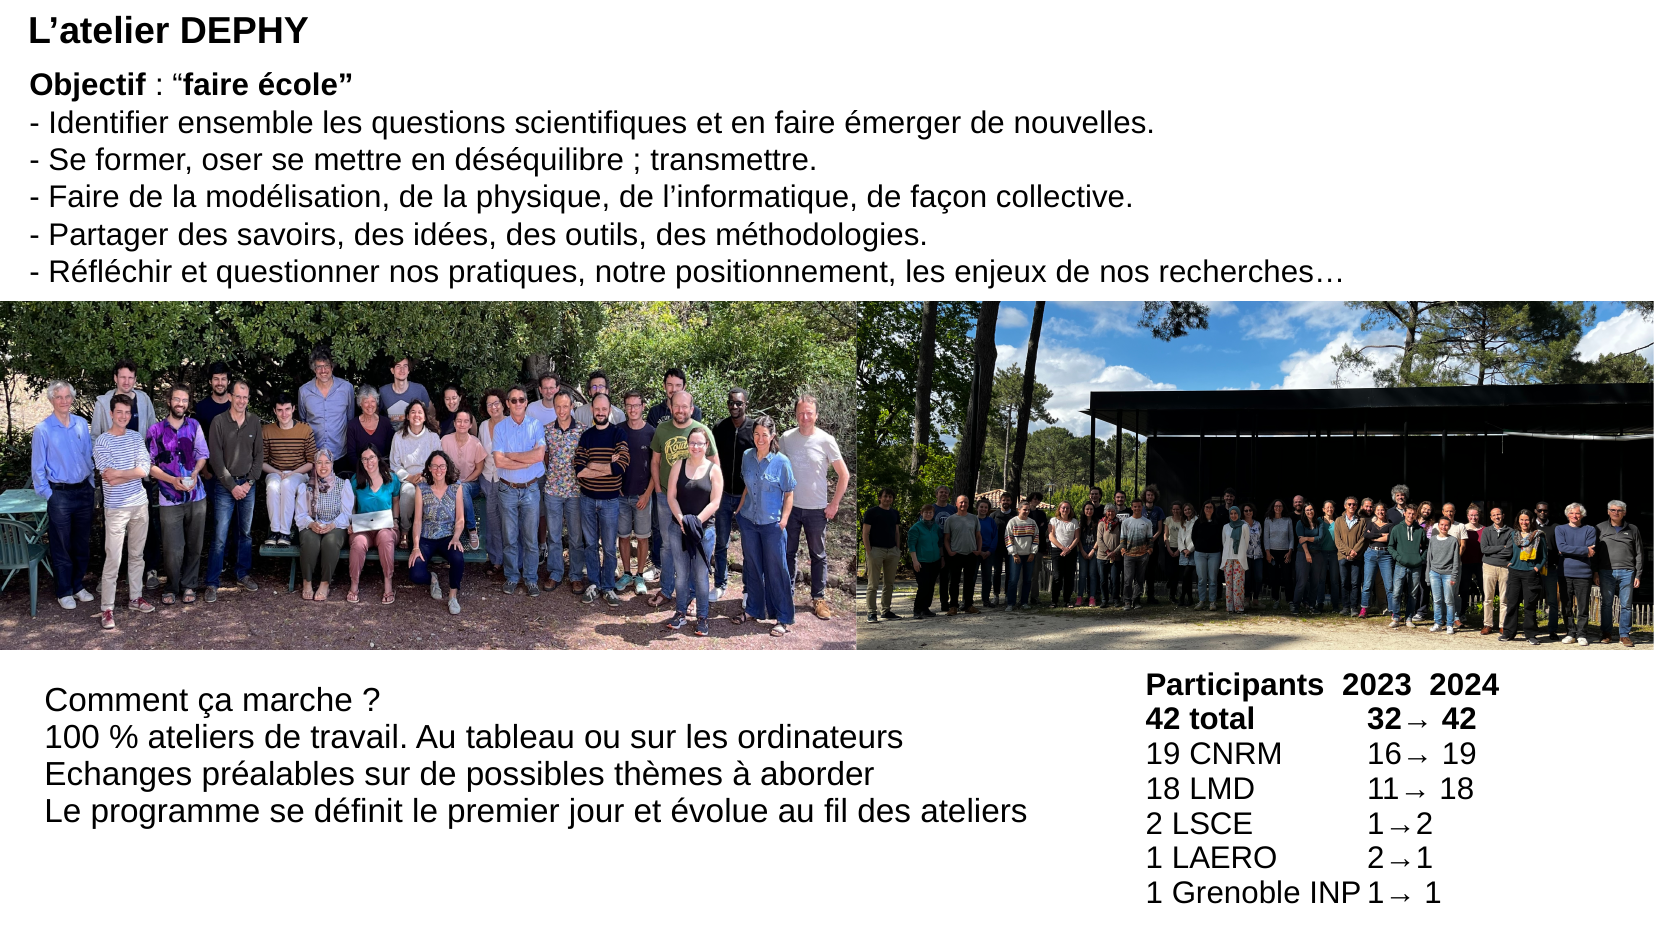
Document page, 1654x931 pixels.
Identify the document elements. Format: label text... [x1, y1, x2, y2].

picture [0, 301, 1654, 650]
text_box L’atelier DEPHY [16, 0, 1493, 55]
text_box Participants 2023 2024 42 total 32→ 42 19 CNRM 16→ 19 18 LMD 11→ 18 2 LSCE 1→2 1 LAERO 2→1 1 Grenoble INP 1→ 1 [1130, 659, 1601, 922]
text_box Comment ça marche ? 100 % ateliers de travail. Au tableau ou sur les ordinateurs Echanges préalables sur de possibles thèmes à aborder Le programme se définit le premier jour et évolue au fil des ateliers [29, 674, 1166, 857]
text_box Objectif : “faire école” - Identifier ensemble les questions scientifiques et en faire émerger de nouvelles. - Se former, oser se mettre en déséquilibre ; transmettre. - Faire de la modélisation, de la physique, de l’informatique, de façon collective. - Partager des savoirs, des idées, des outils, des méthodologies. - Réfléchir et questionner nos pratiques, notre positionnement, les enjeux de nos recherches… [16, 57, 1493, 304]
